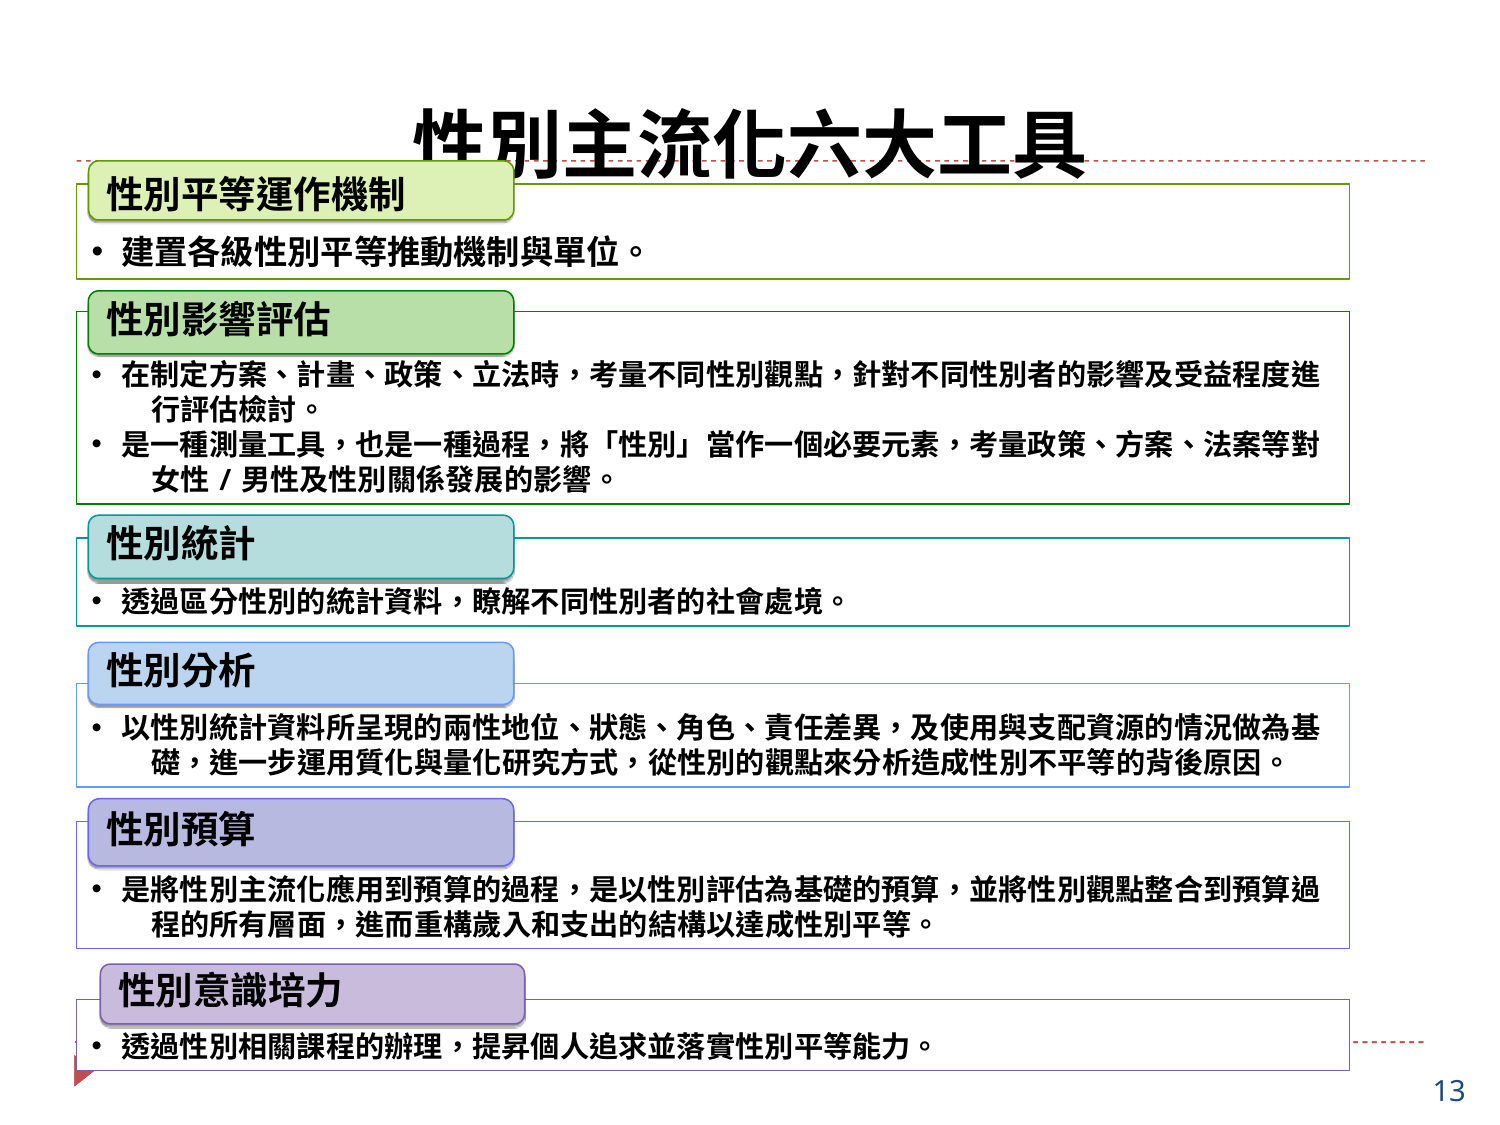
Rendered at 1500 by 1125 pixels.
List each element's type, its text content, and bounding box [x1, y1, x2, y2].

text_box 建置各級性別平等推動機制與單位。 [77, 184, 1349, 279]
title 性別主流化六大工具 [0, 0, 1500, 150]
text_box 性別意識培力 [100, 964, 525, 1024]
text_box 在制定方案、計畫、政策、立法時，考量不同性別觀點，針對不同性別者的影響及受益程度進行評估檢討。 是一種測量工具，也是一種過程，將「性別」當作一個必要元素，考量政策、方案、法案等對女性/男性及性別關係發展的影響。 [77, 311, 1349, 504]
text_box 性別平等運作機制 [88, 160, 514, 220]
text_box 性別分析 [88, 642, 514, 705]
text_box 透過性別相關課程的辦理，提昇個人追求並落實性別平等能力。 [77, 1000, 1349, 1070]
text_box 性別預算 [88, 798, 514, 866]
text_box 性別影響評估 [88, 290, 514, 354]
text_box 是將性別主流化應用到預算的過程，是以性別評估為基礎的預算，並將性別觀點整合到預算過程的所有層面，進而重構歲入和支出的結構以達成性別平等。 [77, 822, 1349, 949]
text_box 性別統計 [88, 515, 514, 579]
text_box 透過區分性別的統計資料，瞭解不同性別者的社會處境。 [77, 538, 1349, 626]
text_box 13 [1417, 1065, 1500, 1125]
text_box 以性別統計資料所呈現的兩性地位、狀態、角色、責任差異，及使用與支配資源的情況做為基礎，進一步運用質化與量化研究方式，從性別的觀點來分析造成性別不平等的背後原因。 [77, 684, 1349, 787]
